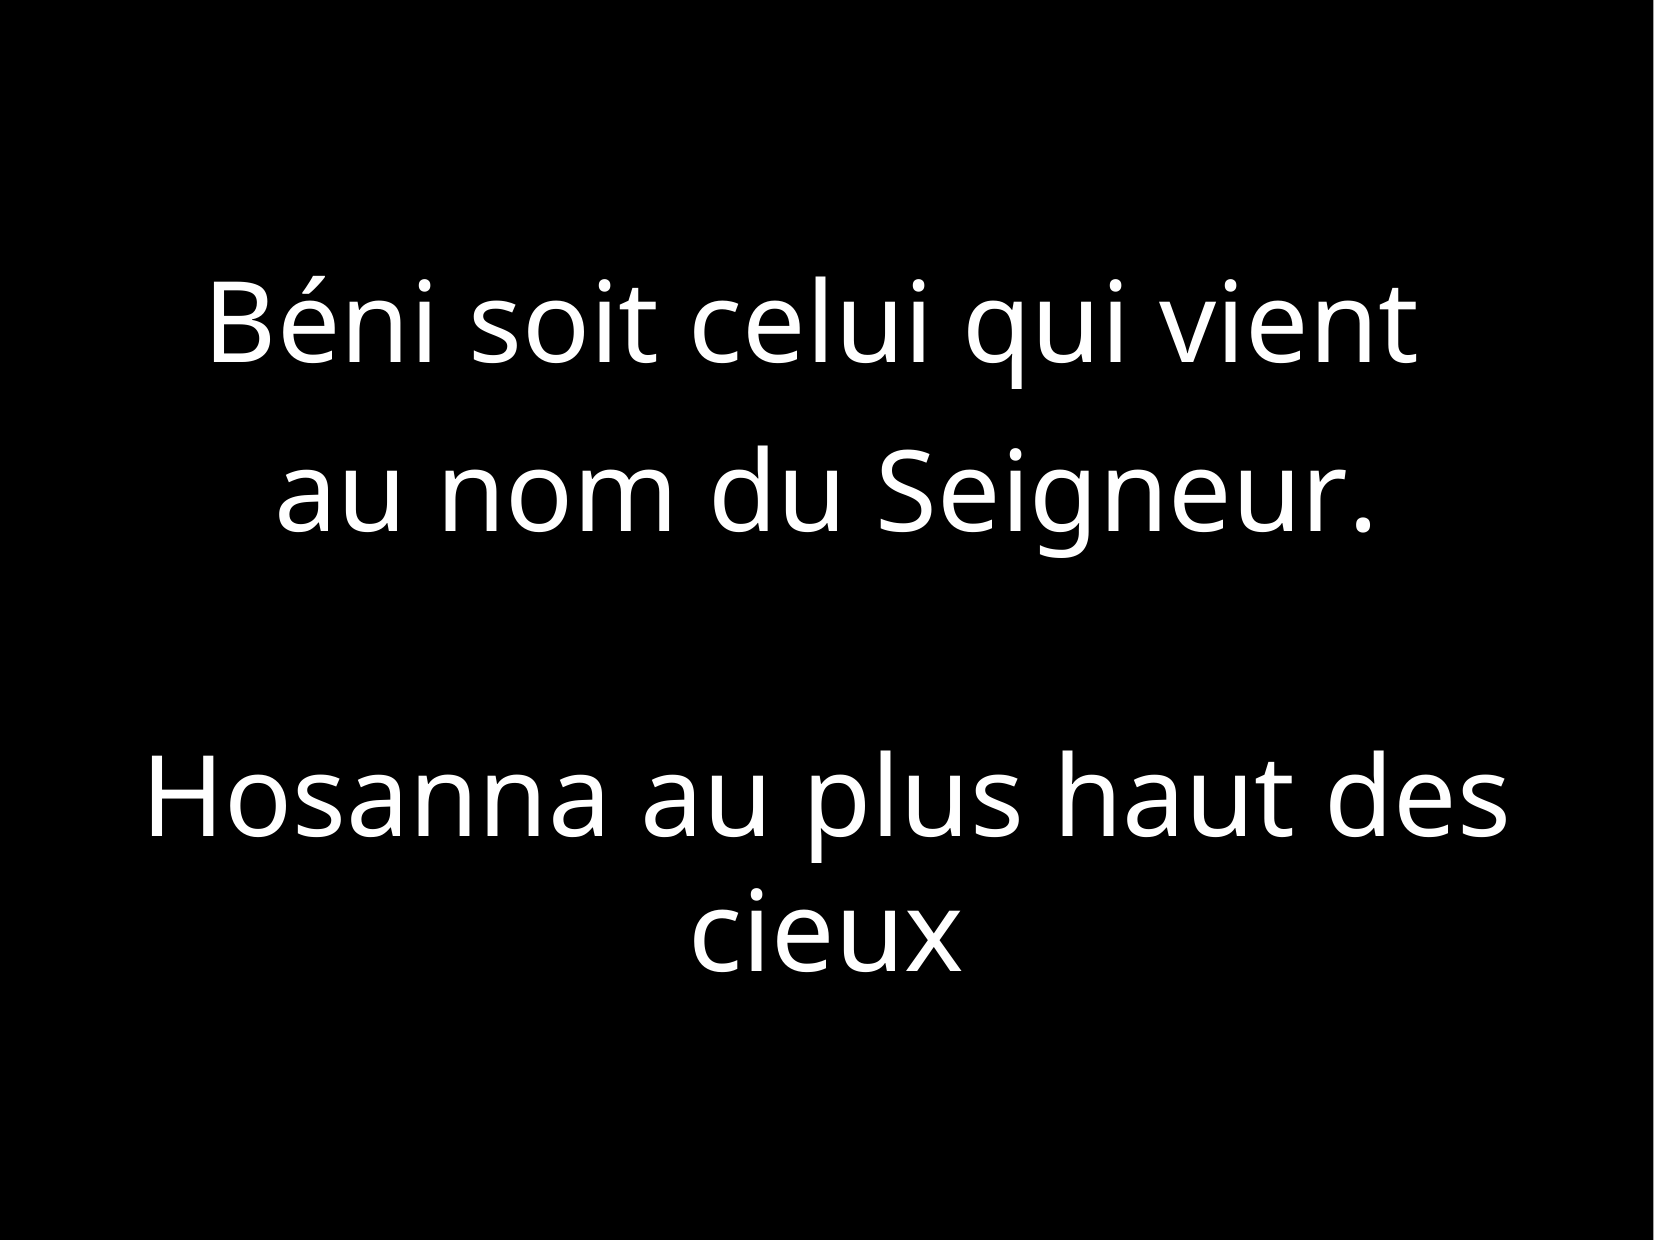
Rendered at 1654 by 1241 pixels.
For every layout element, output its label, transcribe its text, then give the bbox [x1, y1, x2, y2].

list Béni soit celui qui vient au nom du Seigneur. Hosanna au plus haut des cieux [82, 73, 1571, 1108]
